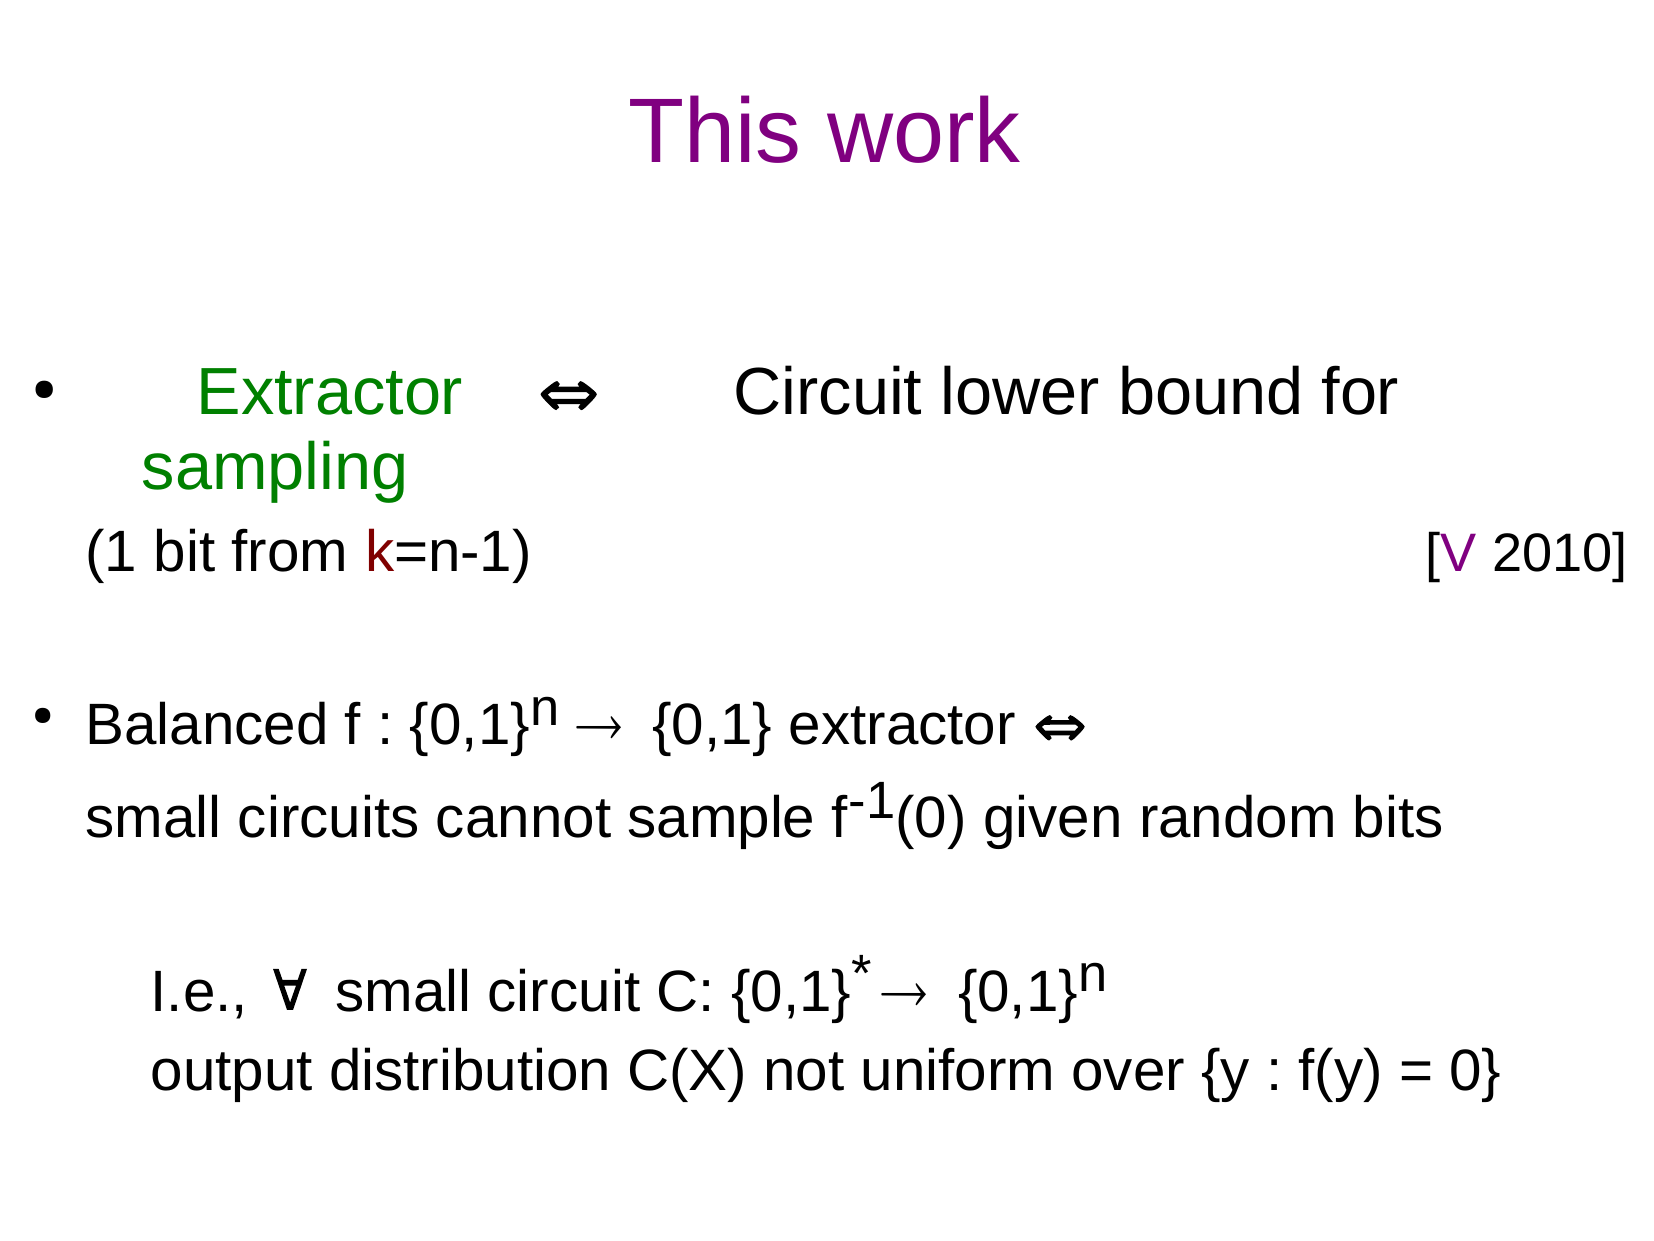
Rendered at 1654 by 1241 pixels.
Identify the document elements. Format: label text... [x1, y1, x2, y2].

title This work [0, 27, 1651, 235]
list Extractor  Circuit lower bound for sampling (1 bit from k=n-1) [V 2010] Balanced f : {0,1}n  {0,1} extractor  small circuits cannot sample f-1(0) given random bits I.e.,  small circuit C: {0,1}*  {0,1}n output distribution C(X) not uniform over {y : f(y) = 0} [0, 187, 1654, 1241]
